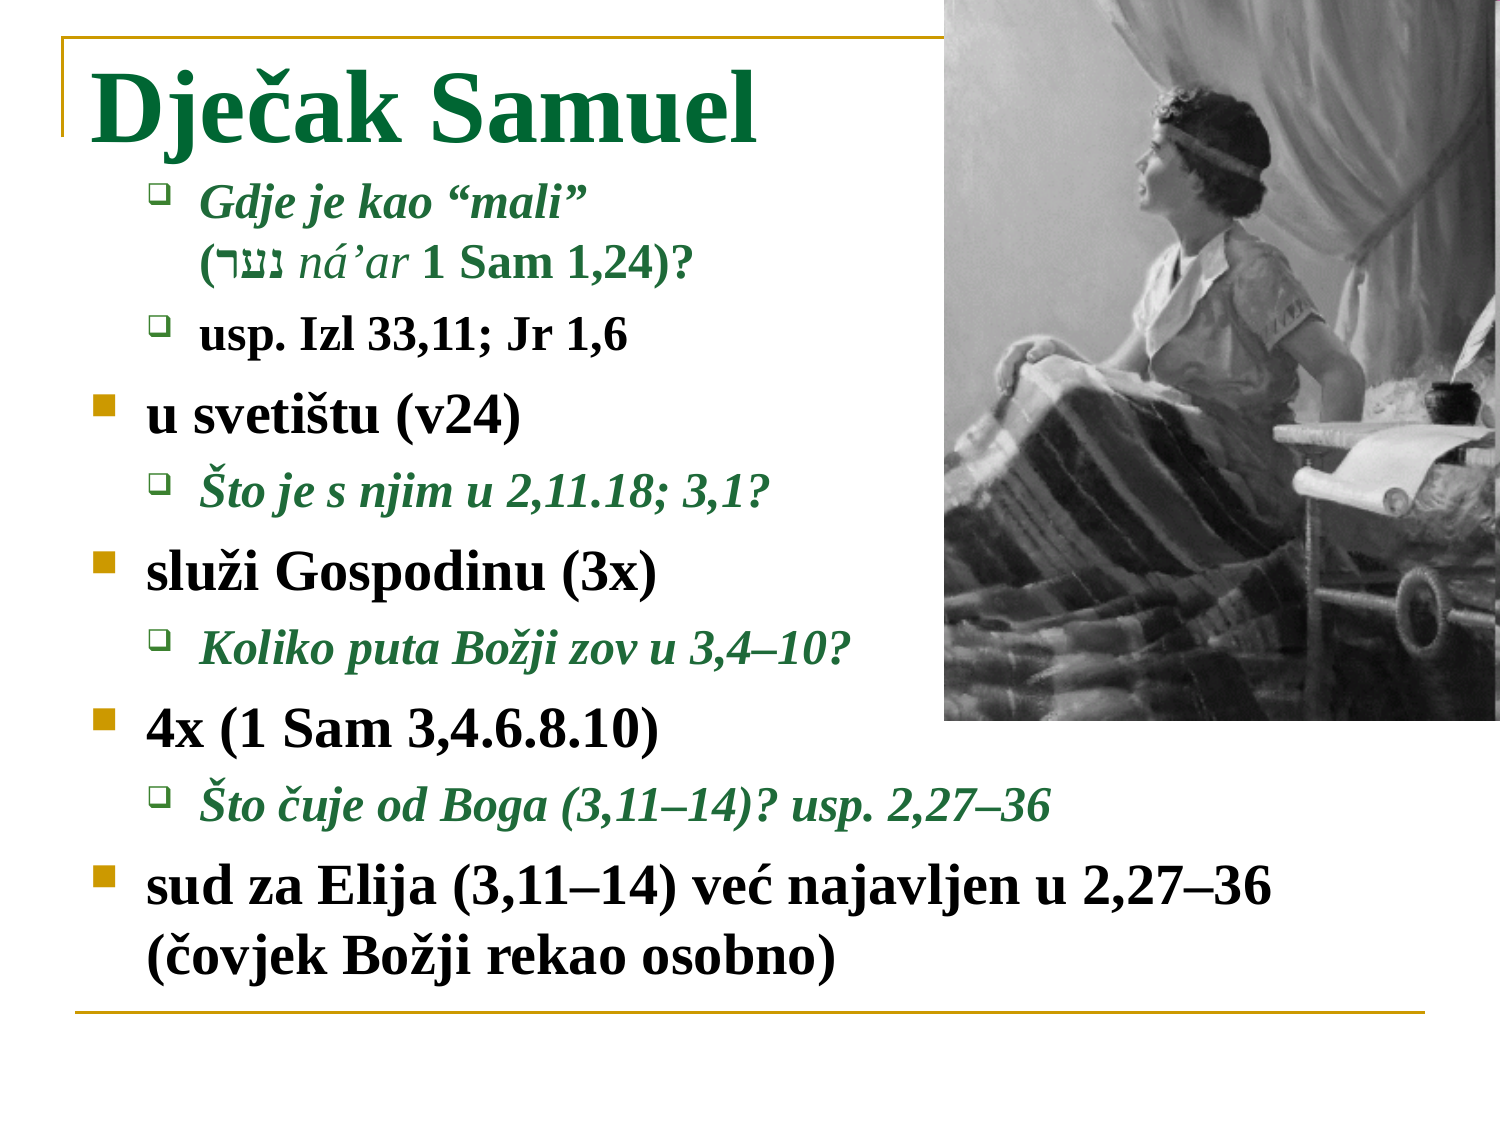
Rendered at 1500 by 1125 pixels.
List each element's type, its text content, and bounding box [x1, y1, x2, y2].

list Gdje je kao “mali” (נער ná’ar 1 Sam 1,24)? usp. Izl 33,11; Jr 1,6 u svetištu (v24) Što je s njim u 2,11.18; 3,1? služi Gospodinu (3x) Koliko puta Božji zov u 3,4–10? 4x (1 Sam 3,4.6.8.10) Što čuje od Boga (3,11–14)? usp. 2,27–36 sud za Elija (3,11–14) već najavljen u 2,27–36 (čovjek Božji rekao osobno) [74, 160, 1424, 1006]
title Dječak Samuel [75, 31, 944, 160]
picture [944, 0, 1500, 721]
